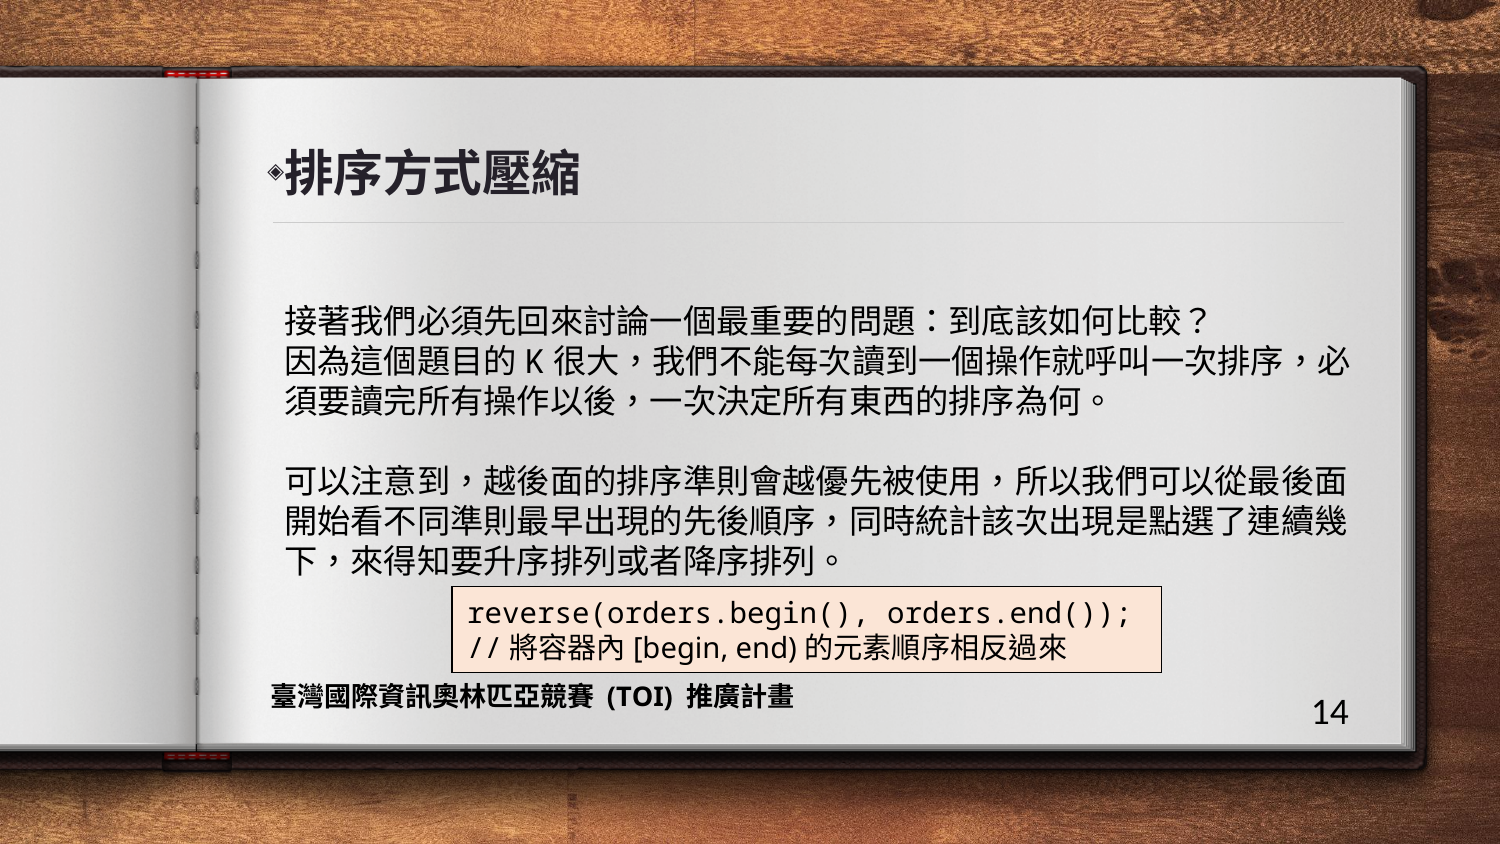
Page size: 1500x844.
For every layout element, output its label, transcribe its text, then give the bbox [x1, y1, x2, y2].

list 排序方式壓縮 [252, 126, 1194, 216]
text_box [1295, 672, 1386, 737]
text_box 接著我們必須先回來討論一個最重要的問題：到底該如何比較？ 因為這個題目的K很大，我們不能每次讀到一個操作就呼叫一次排序，必須要讀完所有操作以後，一次決定所有東西的排序為何。 可以注意到，越後面的排序準則會越優先被使用，所以我們可以從最後面開始看不同準則最早出現的先後順序，同時統計該次出現是點選了連續幾下，來得知要升序排列或者降序排列。 [269, 293, 1367, 592]
text_box reverse(orders.begin(), orders.end()); //將容器內[begin, end)的元素順序相反過來 [452, 586, 1162, 673]
